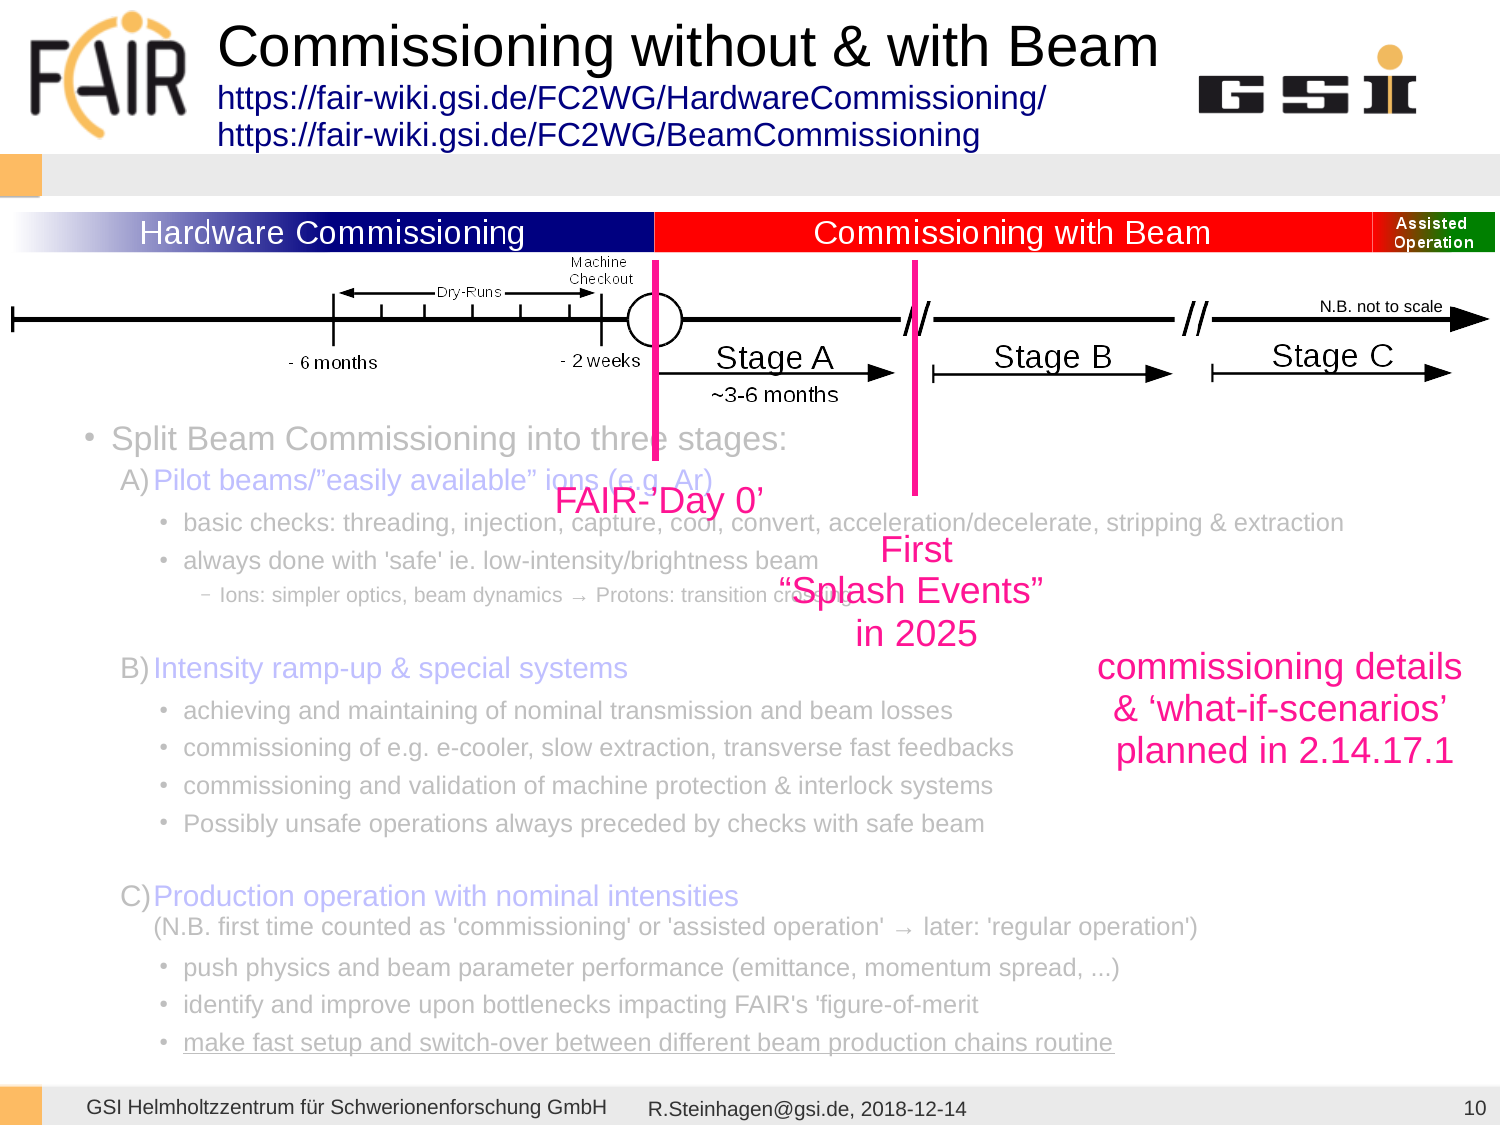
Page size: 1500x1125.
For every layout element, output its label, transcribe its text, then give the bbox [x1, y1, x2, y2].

text_box N.B. not to scale [1305, 289, 1459, 324]
picture [1197, 42, 1419, 117]
text_box FAIR-’Day 0’ [539, 472, 780, 530]
text_box [0, 413, 1500, 1087]
picture [10, 212, 1495, 402]
text_box First “Splash Events” in 2025 [764, 520, 1069, 662]
title Commissioning without & with Beam https://fair-wiki.gsi.de/FC2WG/HardwareCommissioning/ https://fair-wiki.gsi.de/FC2WG/BeamCommissioning [217, 14, 1180, 154]
text_box commissioning details & ‘what-if-scenarios’ planned in 2.14.17.1 [1082, 637, 1489, 779]
picture [30, 9, 187, 141]
